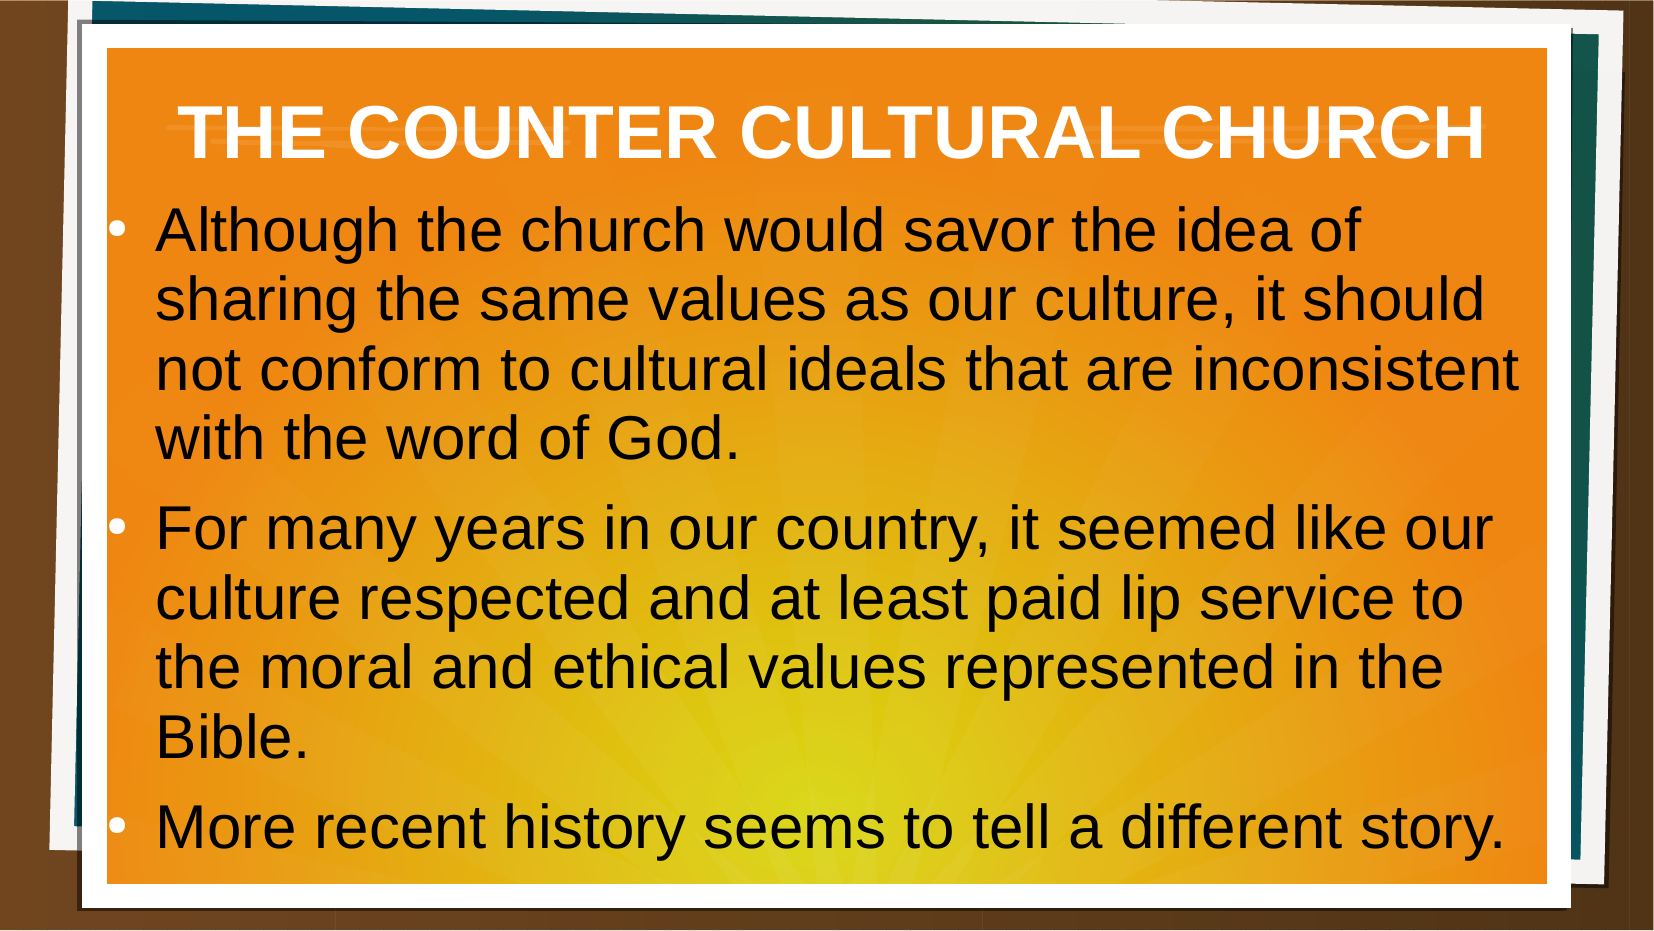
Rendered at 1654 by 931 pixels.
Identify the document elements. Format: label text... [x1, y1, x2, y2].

title THE COUNTER CULTURAL CHURCH [120, 0, 1546, 195]
list Although the church would savor the idea of sharing the same values as our culture, it should not conform to cultural ideals that are inconsistent with the word of God. For many years in our country, it seemed like our culture respected and at least paid lip service to the moral and ethical values represented in the Bible. More recent history seems to tell a different story. [90, 195, 1546, 871]
